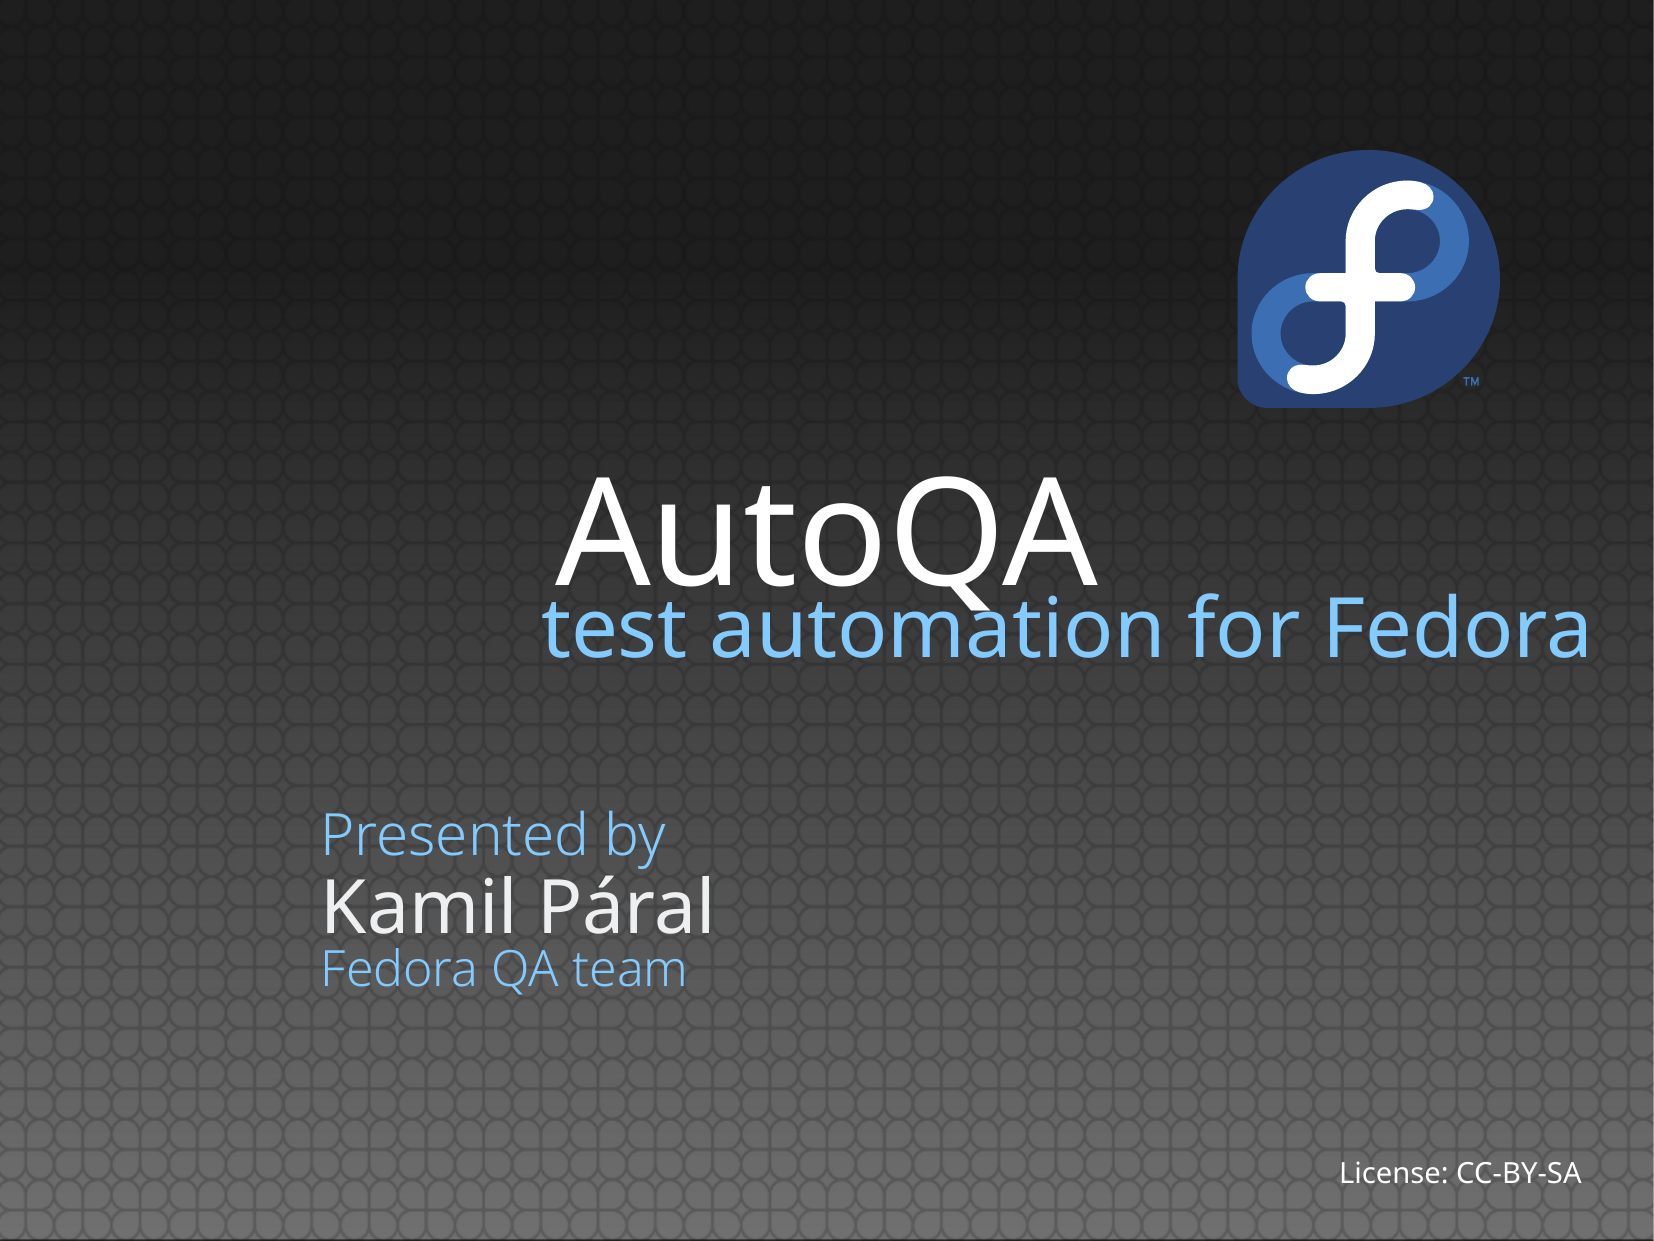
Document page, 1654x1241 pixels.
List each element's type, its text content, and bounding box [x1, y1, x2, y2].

text_box License: CC-BY-SA [56, 1144, 1597, 1215]
text_box Fedora QA team [306, 925, 708, 997]
text_box Presented by [305, 785, 681, 866]
picture [0, 0, 1654, 1241]
text_box Kamil Páral [305, 846, 1057, 946]
text_box AutoQA [108, 417, 1546, 601]
subtitle test automation for Fedora [248, 579, 1595, 673]
